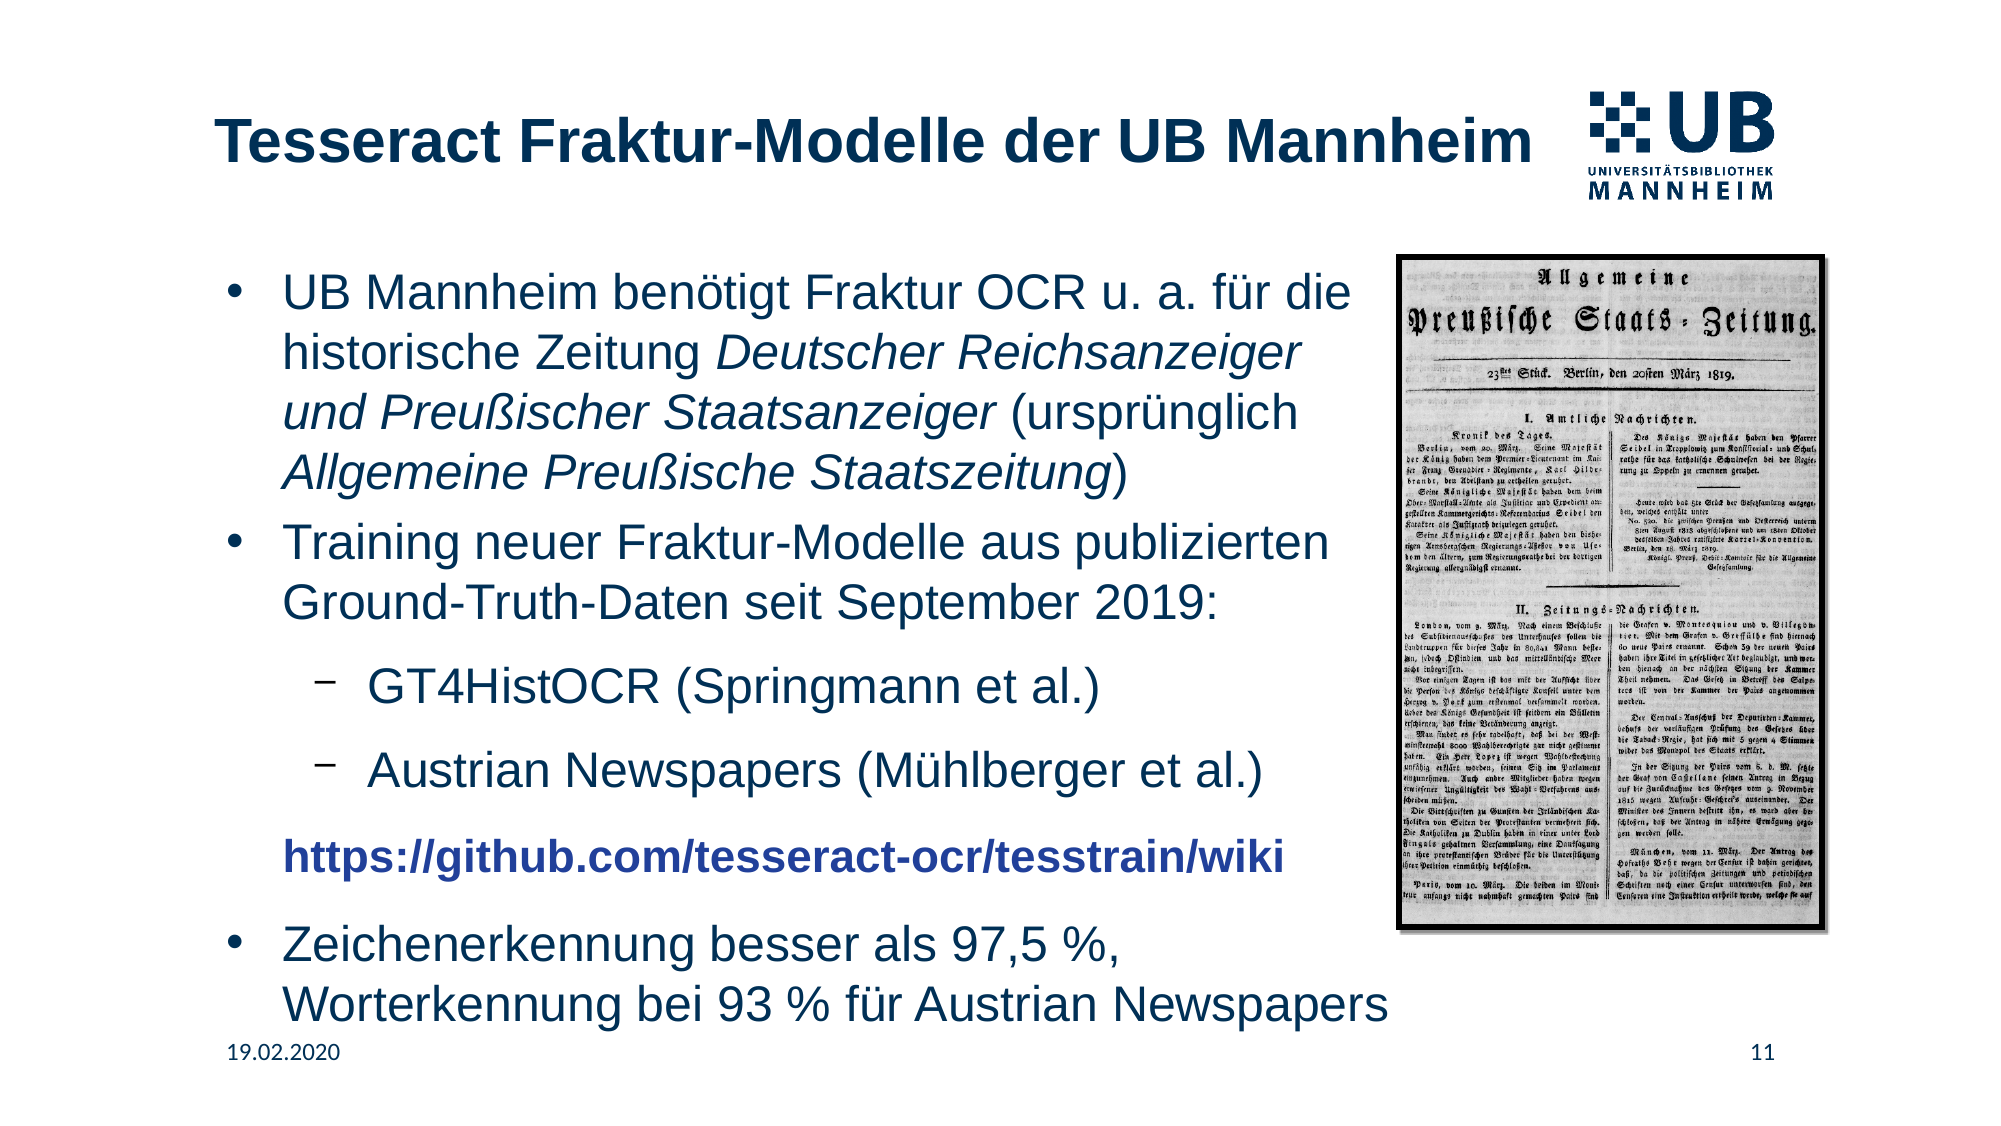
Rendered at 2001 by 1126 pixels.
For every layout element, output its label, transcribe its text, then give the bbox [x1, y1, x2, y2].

picture [1774, 259, 1819, 925]
picture [1582, 85, 1779, 204]
list UB Mannheim benötigt Fraktur OCR u. a. für die historische Zeitung Deutscher Reichsanzeiger und Preußischer Staatsanzeiger (ursprünglich Allgemeine Preußische Staatszeitung) Training neuer Fraktur-Modelle aus publizierten Ground-Truth-Daten seit September 2019: GT4HistOCR (Springmann et al.) Austrian Newspapers (Mühlberger et al.) https://github.com/tesseract-ocr/tesstrain/wiki Zeichenerkennung besser als 97,5 %, Worterkennung bei 93 % für Austrian Newspapers [226, 259, 1774, 963]
title Tesseract Fraktur-Modelle der UB Mannheim [214, 100, 1603, 225]
slide_number <Foliennummer> [1544, 1035, 1776, 1066]
slide_number 19.02.2020 [226, 1035, 693, 1066]
